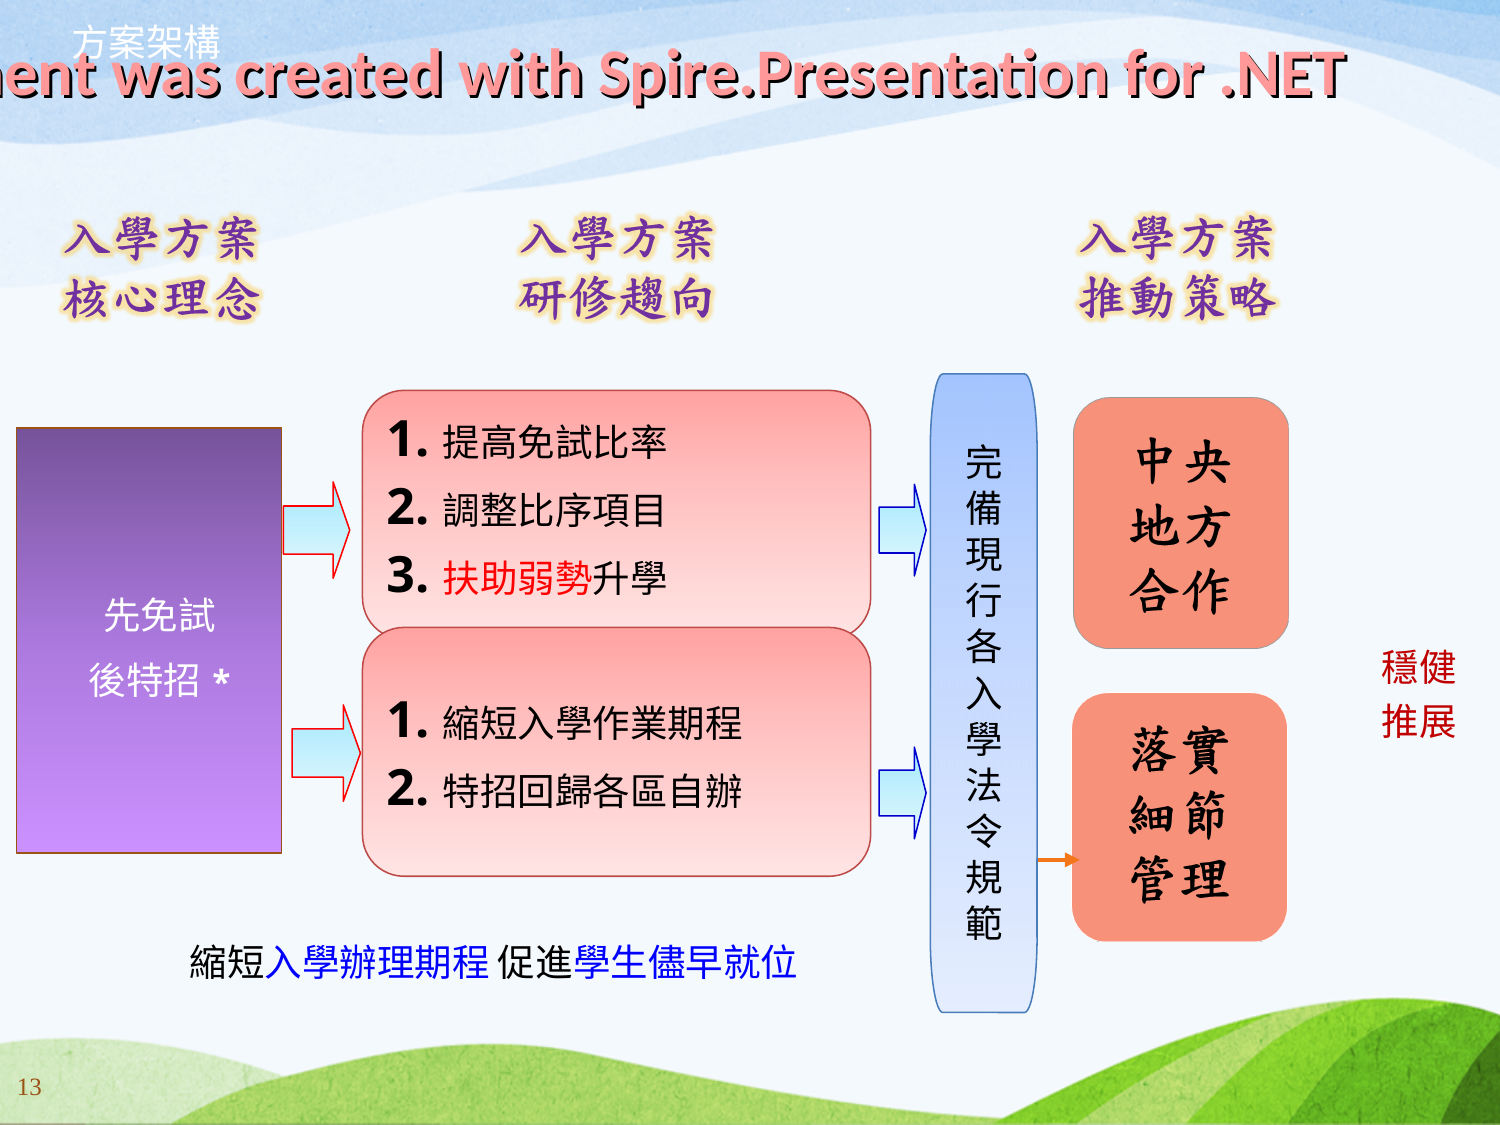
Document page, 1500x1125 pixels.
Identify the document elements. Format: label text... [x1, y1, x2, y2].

text_box 先免試 後特招* [16, 427, 282, 853]
text_box [879, 747, 927, 839]
text_box [283, 481, 350, 579]
picture [0, 0, 1500, 1125]
text_box 1.縮短入學作業期程 2.特招回歸各區自辦 [362, 627, 871, 877]
text_box 1.提高免試比率 2.調整比序項目 3.扶助弱勢升學 [362, 390, 871, 633]
text_box 穩健推展 [1357, 465, 1482, 919]
text_box [292, 704, 361, 802]
text_box 13 [2, 1068, 96, 1107]
text_box [879, 484, 927, 576]
text_box 完備現行各入學法令規範 [930, 373, 1038, 1013]
